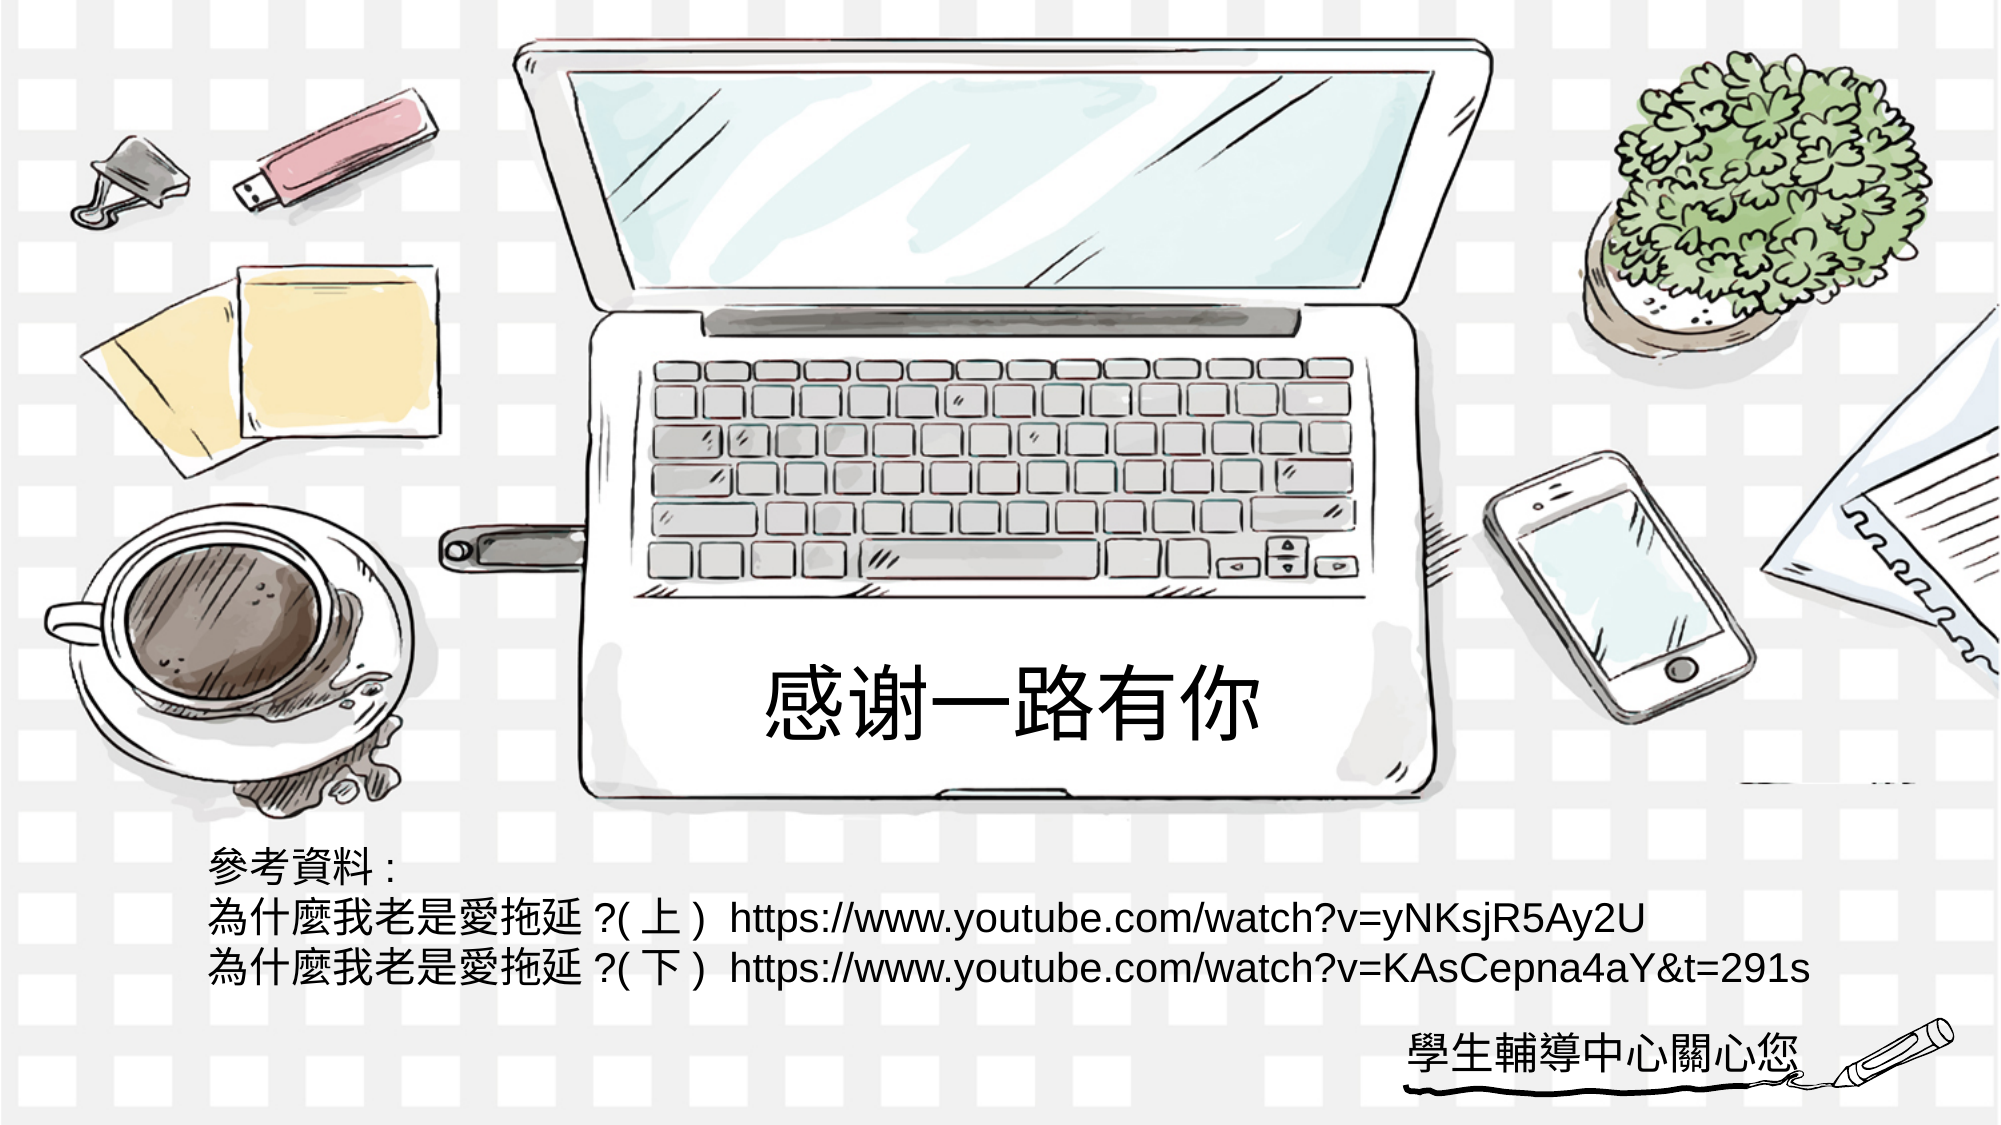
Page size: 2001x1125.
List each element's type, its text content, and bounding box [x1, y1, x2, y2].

text_box 參考資料: 為什麼我老是愛拖延?(上) https://www.youtube.com/watch?v=yNKsjR5Ay2U 為什麼我老是愛拖延?(下) https://www.youtube.com/watch?v=KAsCepna4aY&t=291s [192, 833, 1808, 1000]
text_box [1789, 1017, 1955, 1091]
text_box 學生輔導中心關心您 [1391, 1018, 1820, 1087]
text_box 感谢一路有你 [747, 643, 1284, 760]
picture [0, 0, 2000, 1125]
